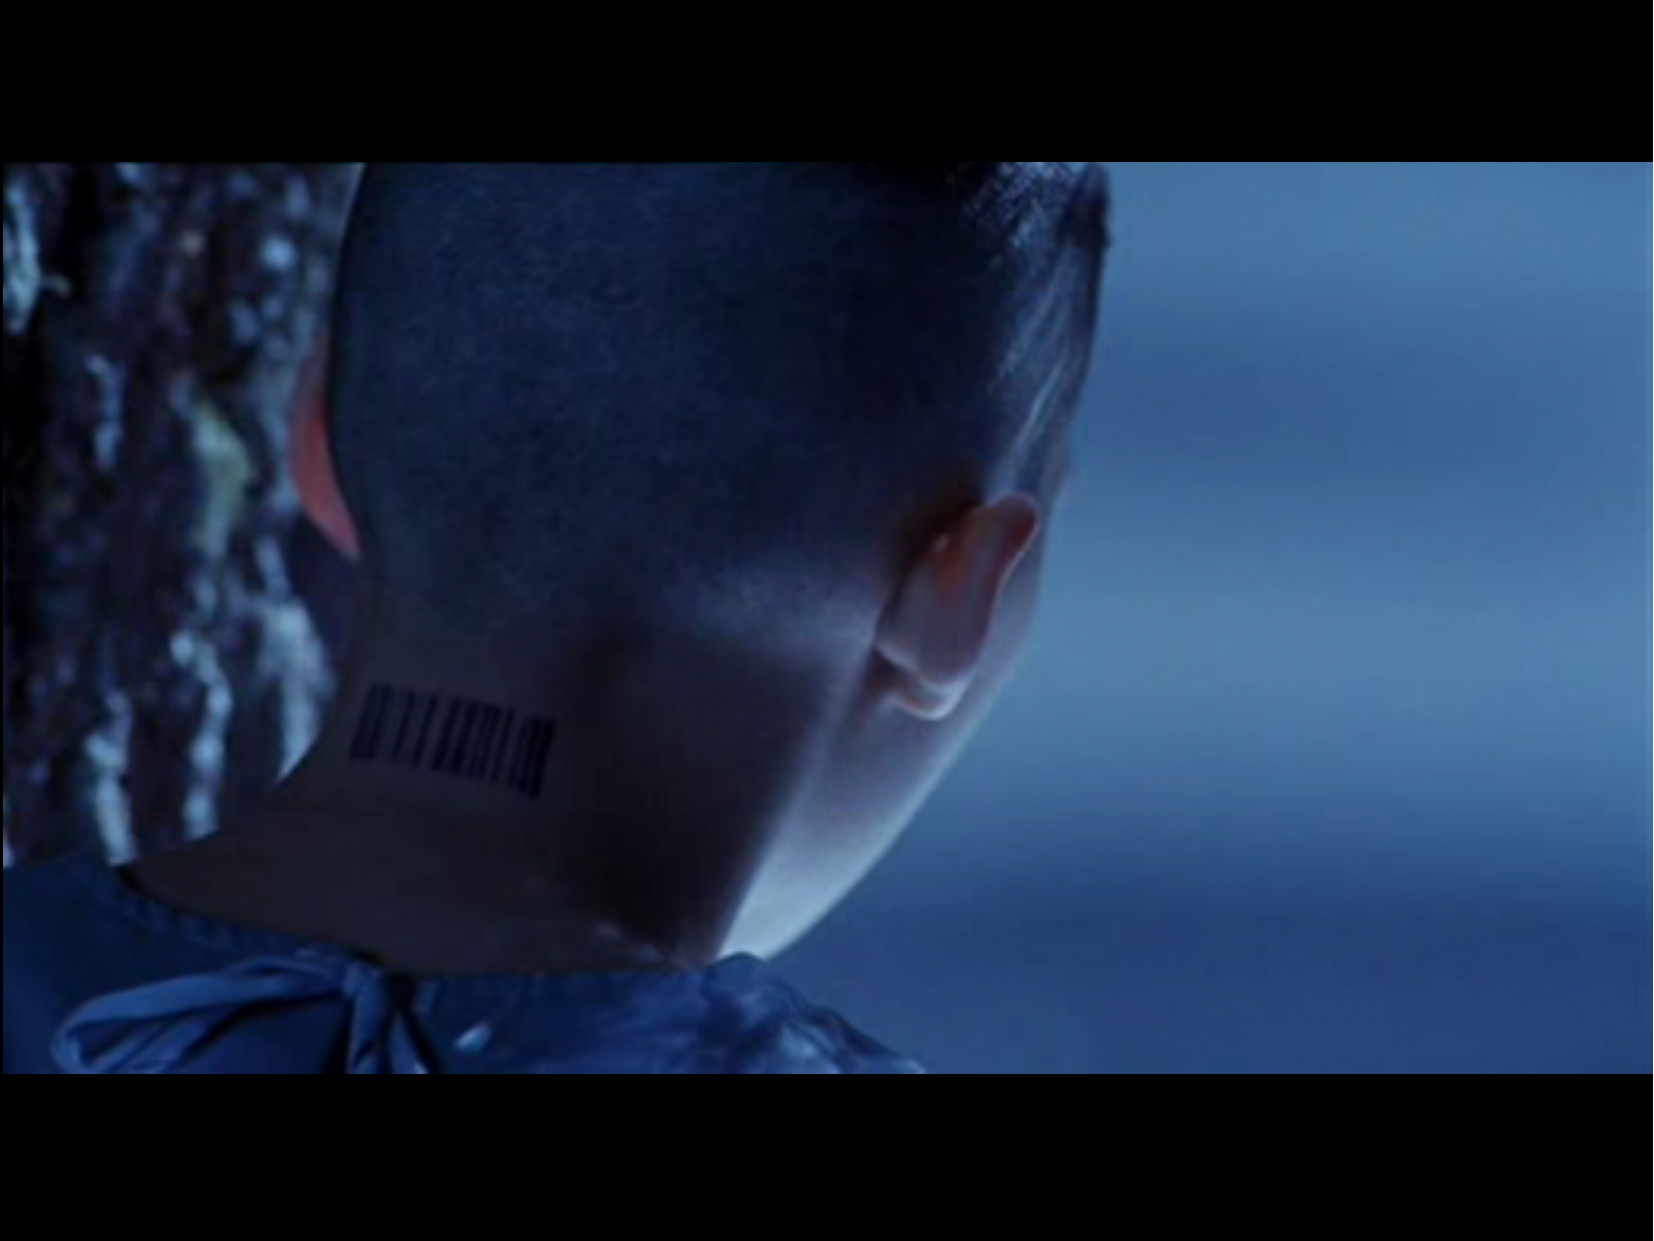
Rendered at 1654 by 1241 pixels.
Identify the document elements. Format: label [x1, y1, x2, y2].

picture [3, 162, 1653, 1074]
